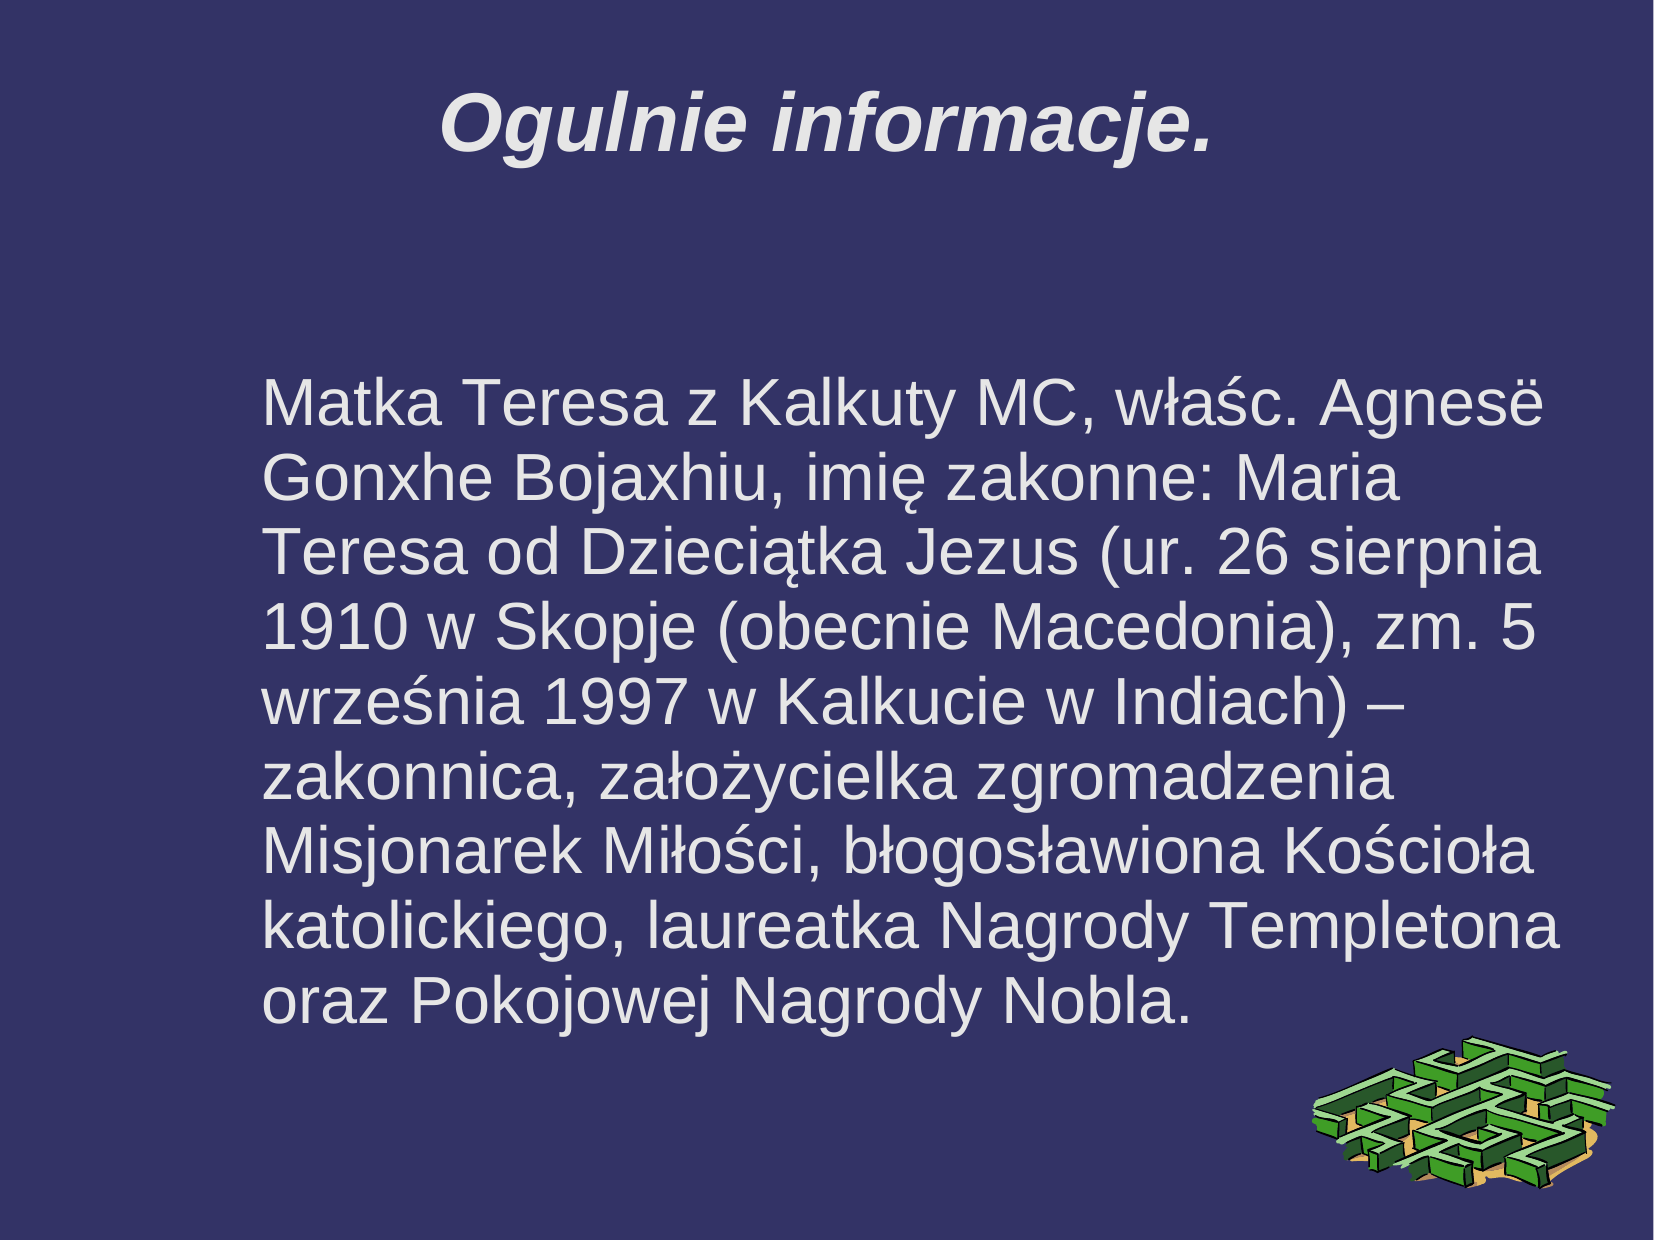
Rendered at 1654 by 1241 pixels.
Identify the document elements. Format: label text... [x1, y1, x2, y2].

list Matka Teresa z Kalkuty MC, właśc. Agnesë Gonxhe Bojaxhiu, imię zakonne: Maria Teresa od Dzieciątka Jezus (ur. 26 sierpnia 1910 w Skopje (obecnie Macedonia), zm. 5 września 1997 w Kalkucie w Indiach) – zakonnica, założycielka zgromadzenia Misjonarek Miłości, błogosławiona Kościoła katolickiego, laureatka Nagrody Templetona oraz Pokojowej Nagrody Nobla. [178, 364, 1570, 1147]
title Ogulnie informacje. [121, 19, 1534, 227]
